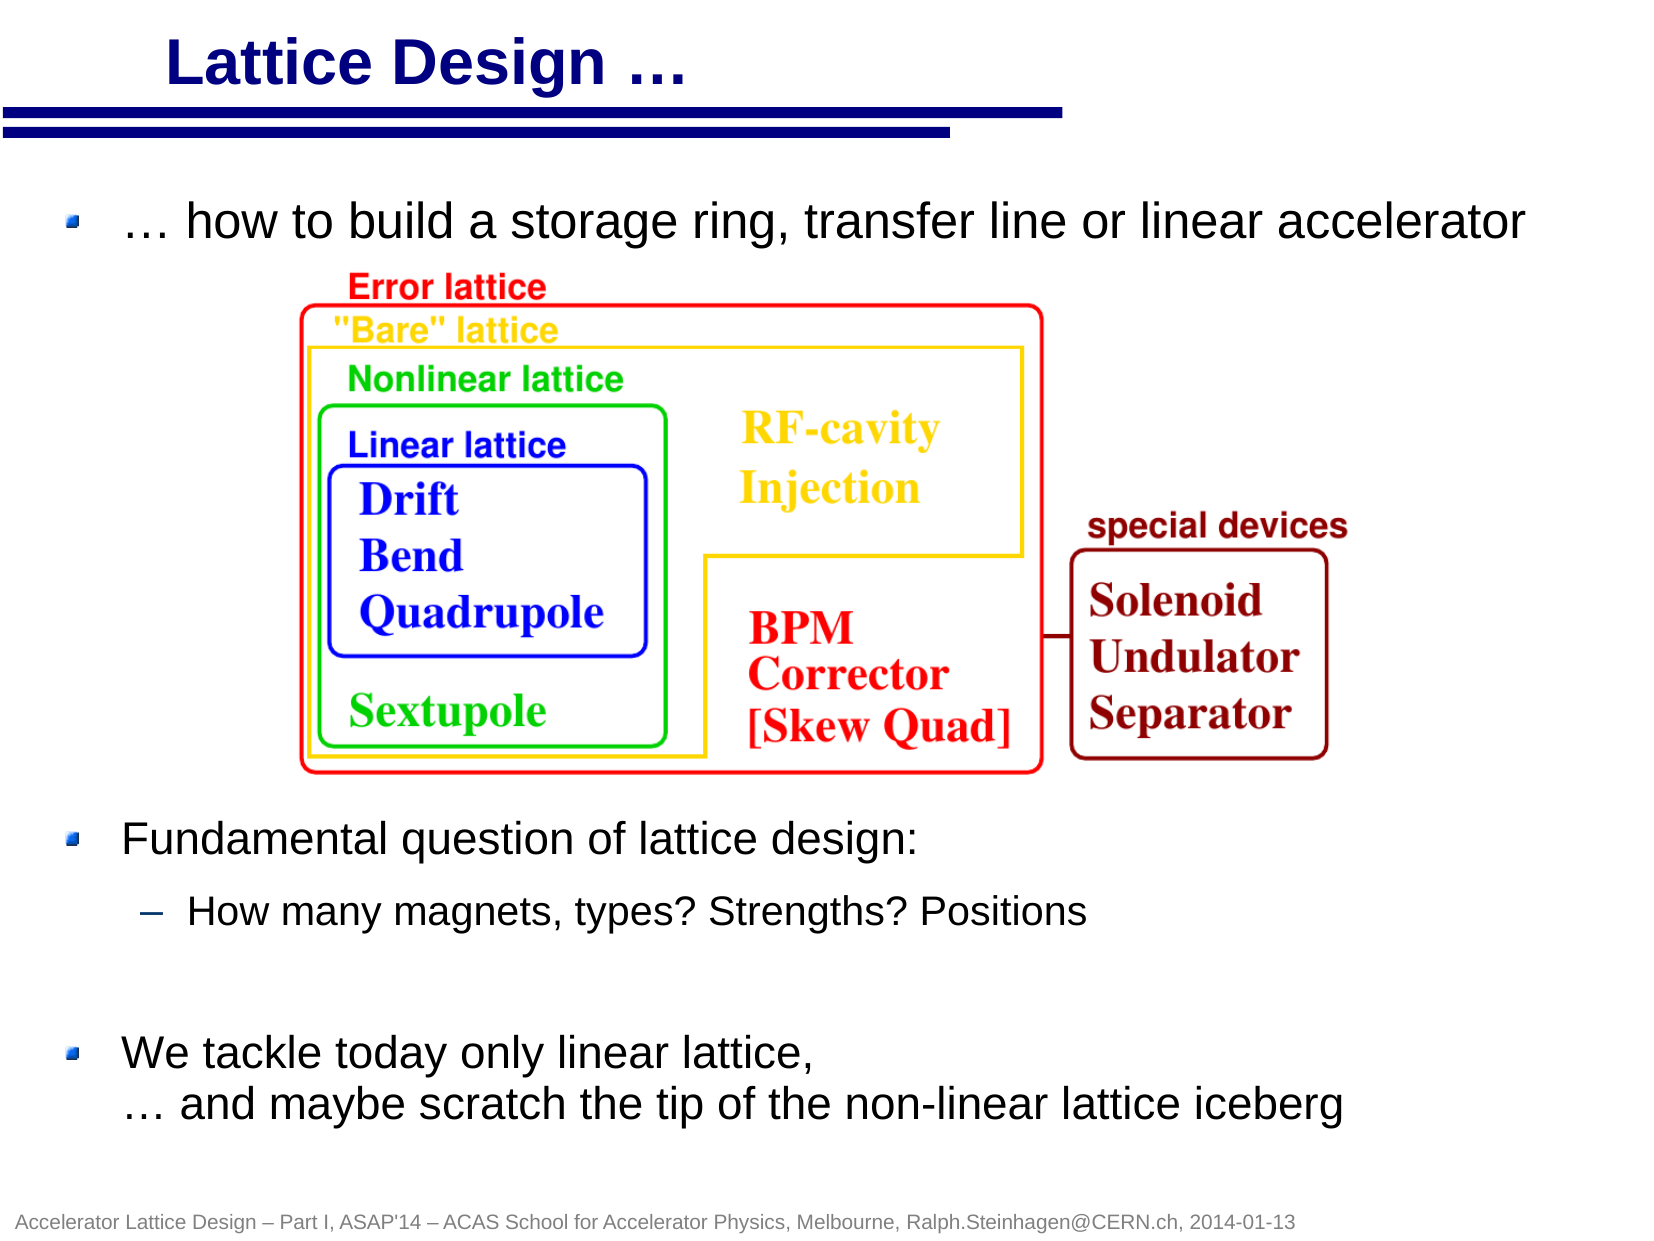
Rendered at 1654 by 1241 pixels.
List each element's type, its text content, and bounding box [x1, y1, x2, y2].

list … how to build a storage ring, transfer line or linear accelerator Fundamental question of lattice design: How many magnets, types? Strengths? Positions We tackle today only linear lattice, … and maybe scratch the tip of the non-linear lattice iceberg [65, 192, 1628, 1205]
title Lattice Design … [165, 0, 1323, 124]
